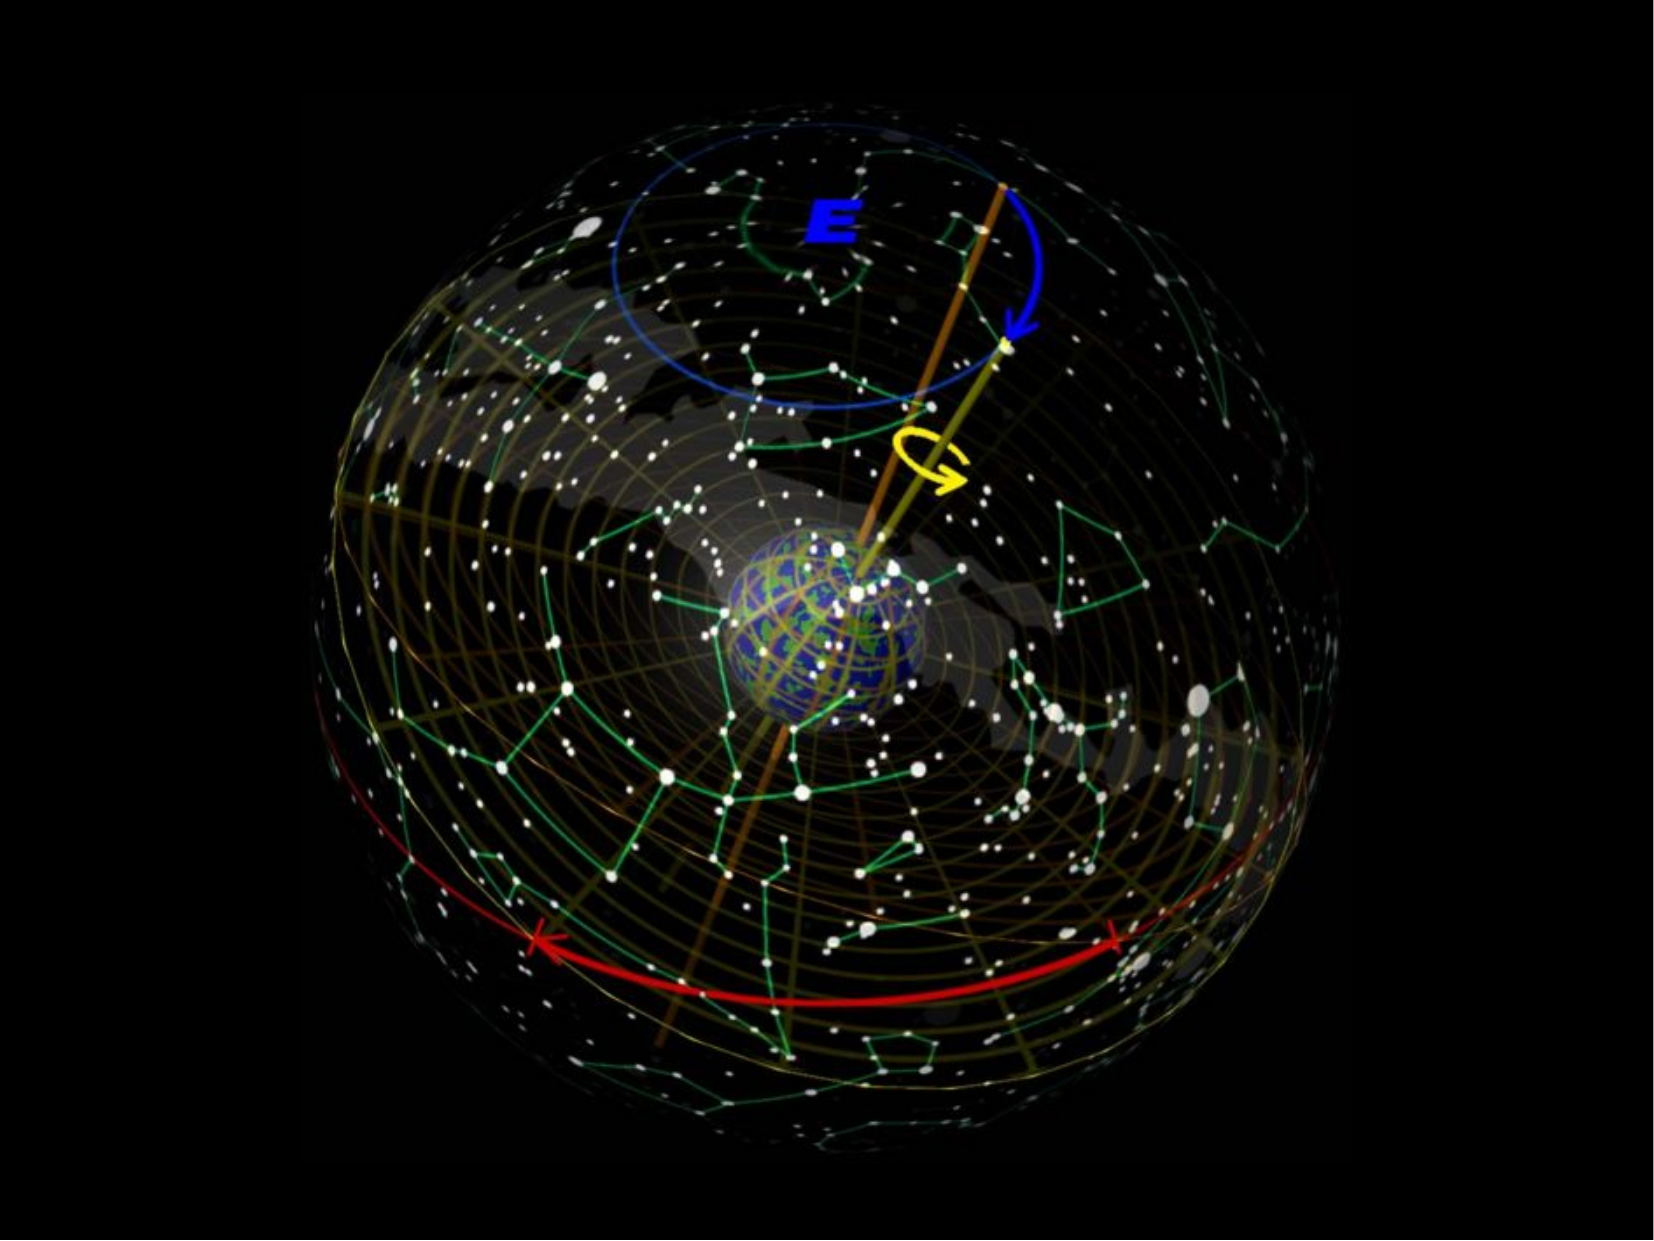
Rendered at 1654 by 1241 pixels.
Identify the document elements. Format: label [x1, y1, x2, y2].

picture [301, 93, 1351, 1163]
